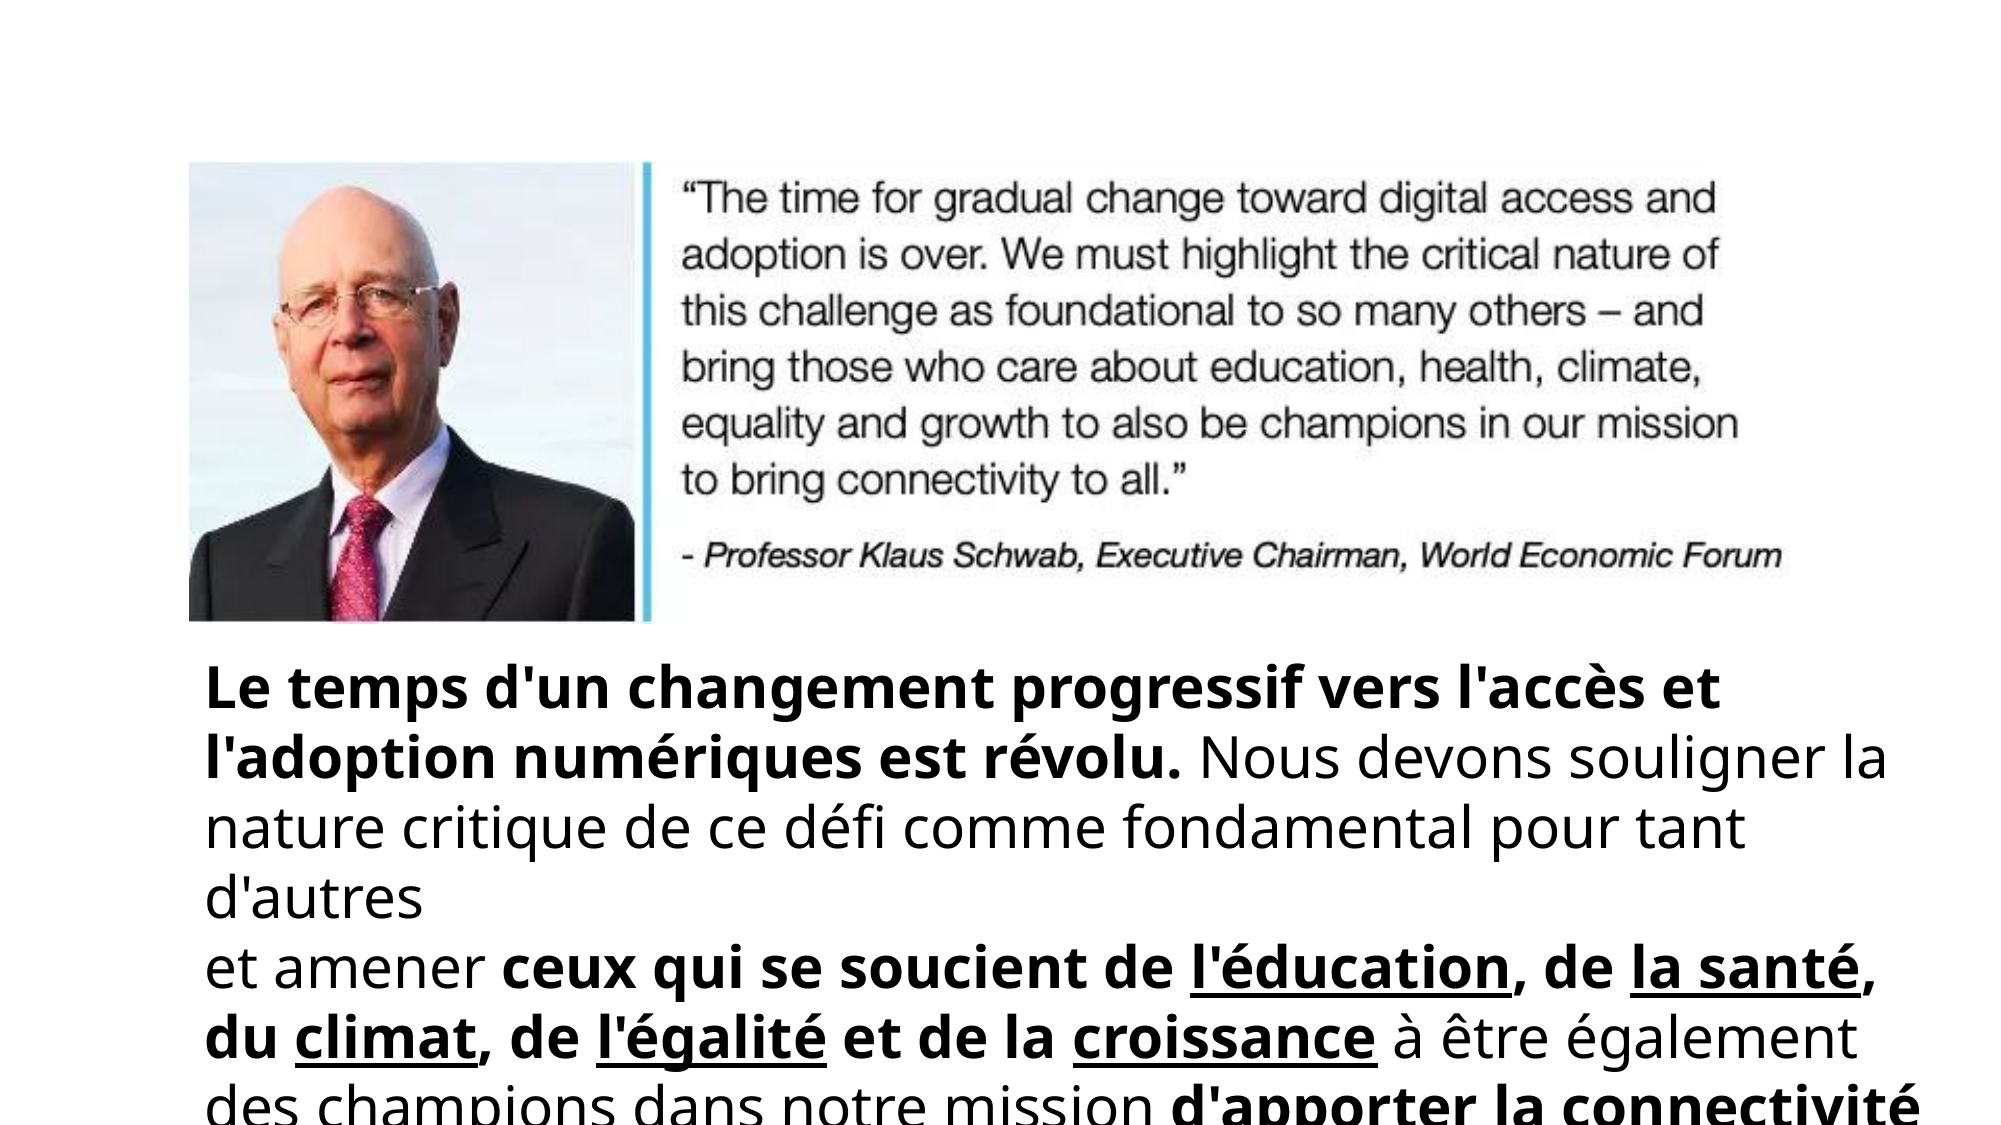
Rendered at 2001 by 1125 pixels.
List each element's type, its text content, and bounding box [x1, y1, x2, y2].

picture [189, 161, 1811, 624]
text_box Le temps d'un changement progressif vers l'accès et l'adoption numériques est révolu. Nous devons souligner la nature critique de ce défi comme fondamental pour tant d'autres et amener ceux qui se soucient de l'éducation, de la santé, du climat, de l'égalité et de la croissance à être également des champions dans notre mission d'apporter la connectivité à tous. [189, 643, 1972, 1125]
